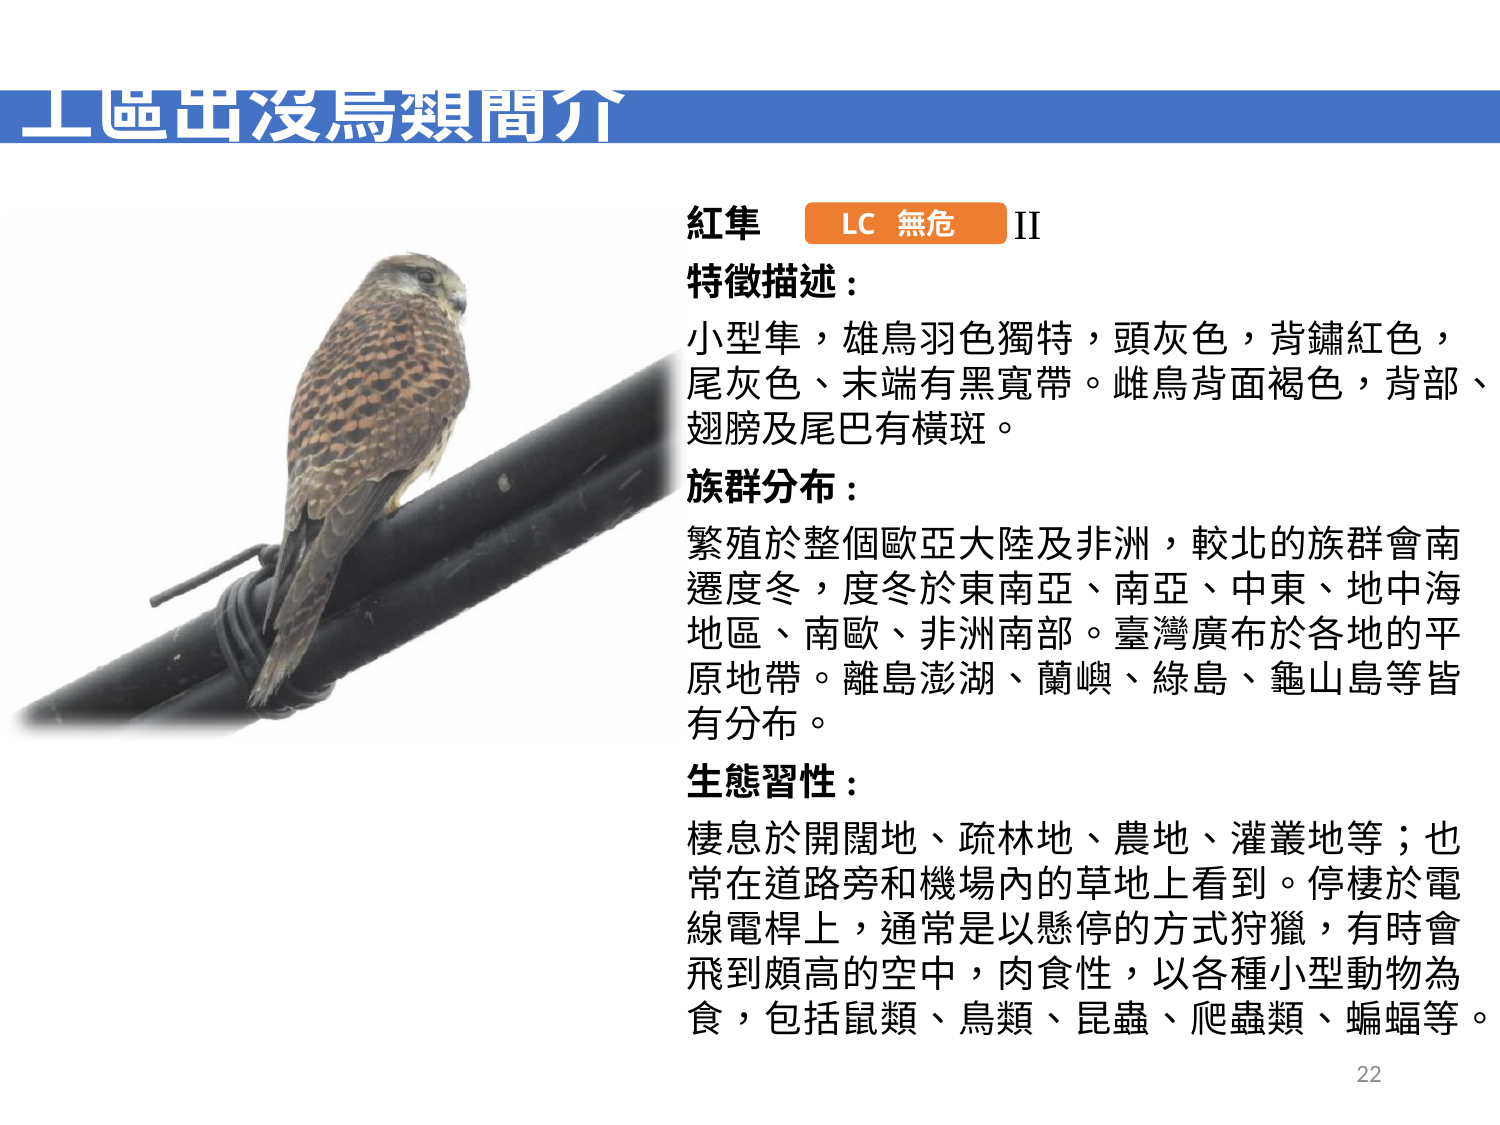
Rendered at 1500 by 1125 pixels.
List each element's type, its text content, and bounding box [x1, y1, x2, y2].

picture [4, 208, 687, 742]
text_box 工區出沒鳥類簡介 [4, 42, 959, 185]
text_box LC 無危 [804, 202, 998, 245]
text_box [959, 90, 1500, 144]
text_box II [998, 190, 1059, 256]
text_box 紅隼 特徵描述: 小型隼，雄鳥羽色獨特，頭灰色，背鏽紅色，尾灰色、末端有黑寬帶。雌鳥背面褐色，背部、翅膀及尾巴有橫斑。 族群分布: 繁殖於整個歐亞大陸及非洲，較北的族群會南遷度冬，度冬於東南亞、南亞、中東、地中海地區、南歐、非洲南部。臺灣廣布於各地的平原地帶。離島澎湖、蘭嶼、綠島、龜山島等皆有分布。 生態習性: 棲息於開闊地、疏林地、農地、灌叢地等；也常在道路旁和機場內的草地上看到。停棲於電線電桿上，通常是以懸停的方式狩獵，有時會飛到頗高的空中，肉食性，以各種小型動物為食，包括鼠類、鳥類、昆蟲、爬蟲類、蝙蝠等。 [671, 192, 1478, 1048]
text_box [0, 90, 4, 144]
